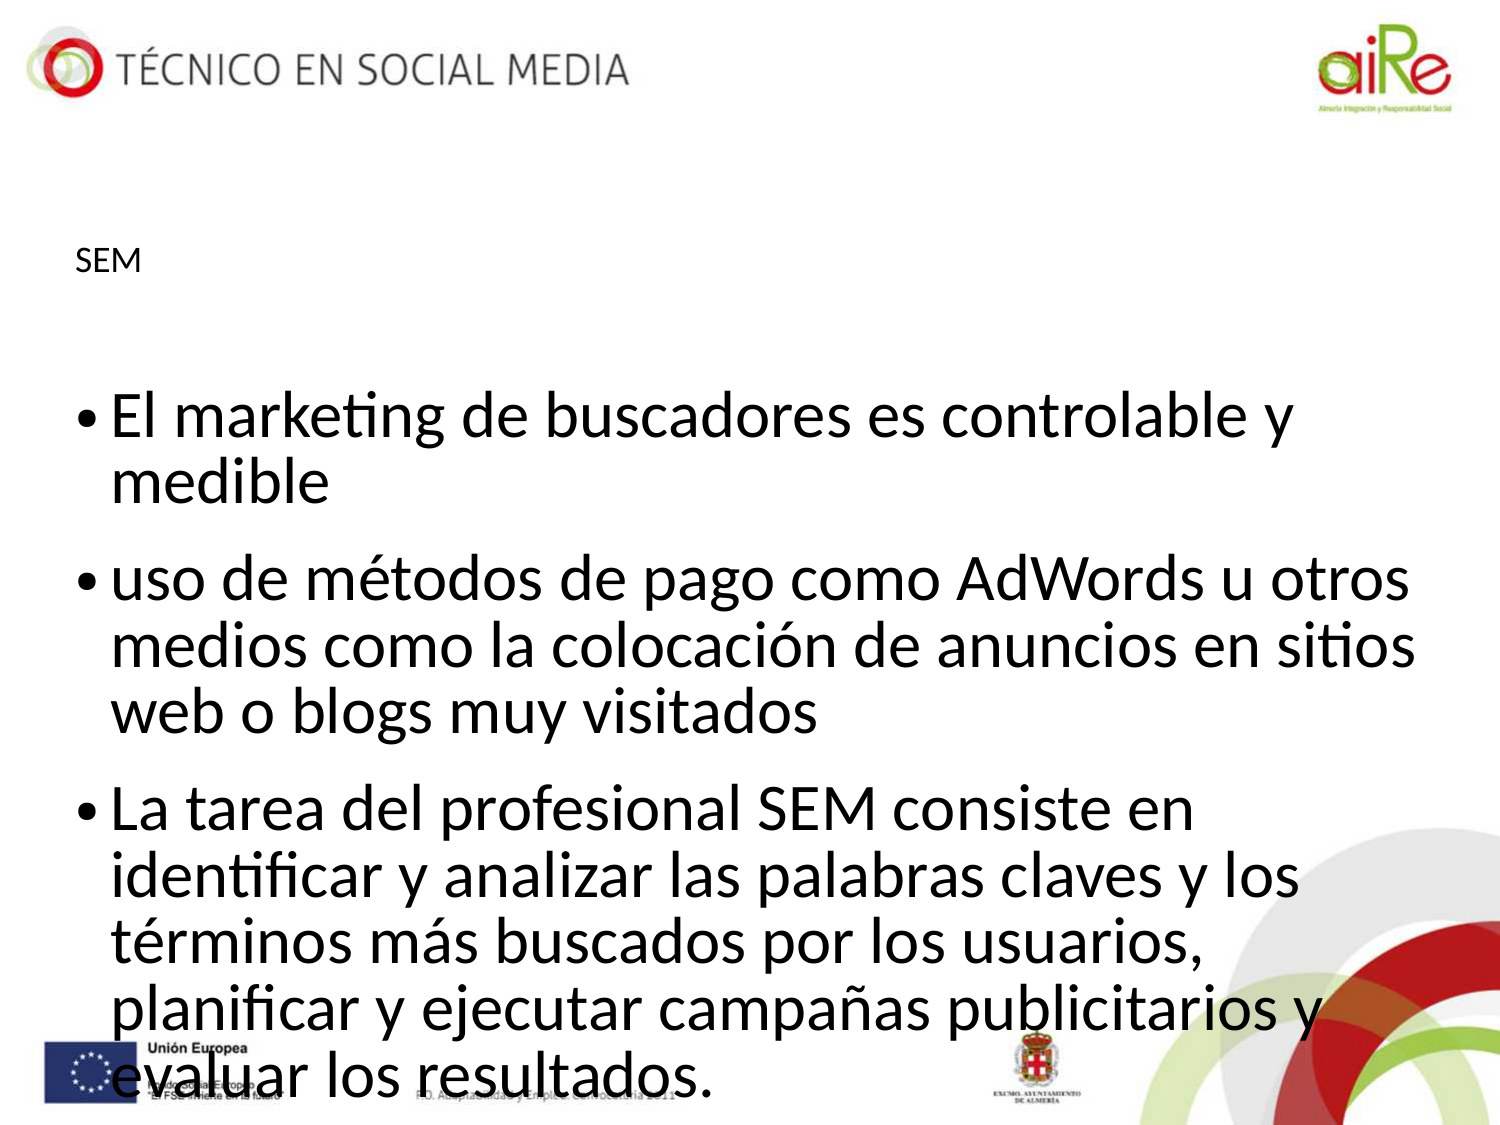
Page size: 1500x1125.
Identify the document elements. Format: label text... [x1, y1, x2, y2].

list El marketing de buscadores es controlable y medible uso de métodos de pago como AdWords u otros medios como la colocación de anuncios en sitios web o blogs muy visitados La tarea del profesional SEM consiste en identificar y analizar las palabras claves y los términos más buscados por los usuarios, planificar y ejecutar campañas publicitarios y evaluar los resultados. [75, 387, 1425, 1040]
title SEM [75, 168, 1425, 357]
picture [0, 0, 1500, 1125]
